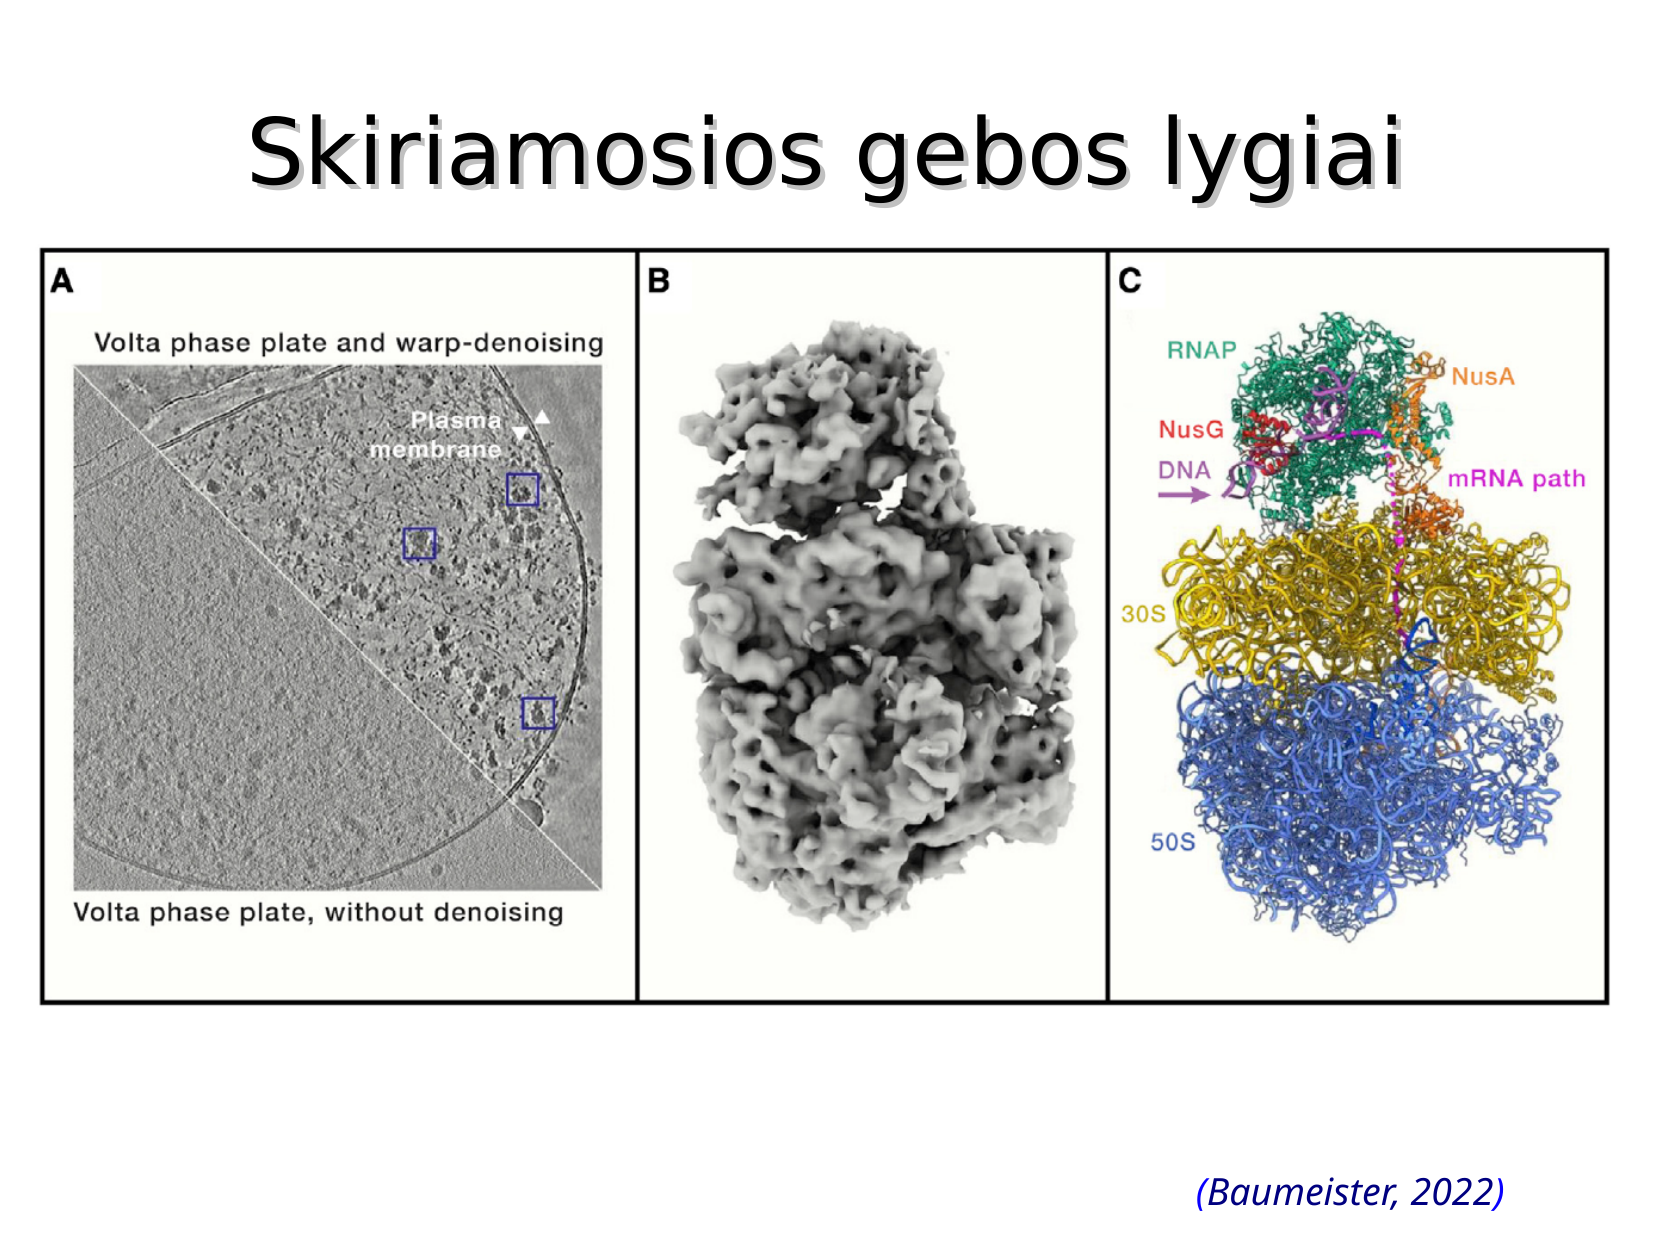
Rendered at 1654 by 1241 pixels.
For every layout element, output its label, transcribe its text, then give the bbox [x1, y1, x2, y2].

picture [29, 236, 1625, 1016]
text_box (Baumeister, 2022) [1181, 1158, 1555, 1211]
title Skiriamosios gebos lygiai [82, 49, 1571, 236]
